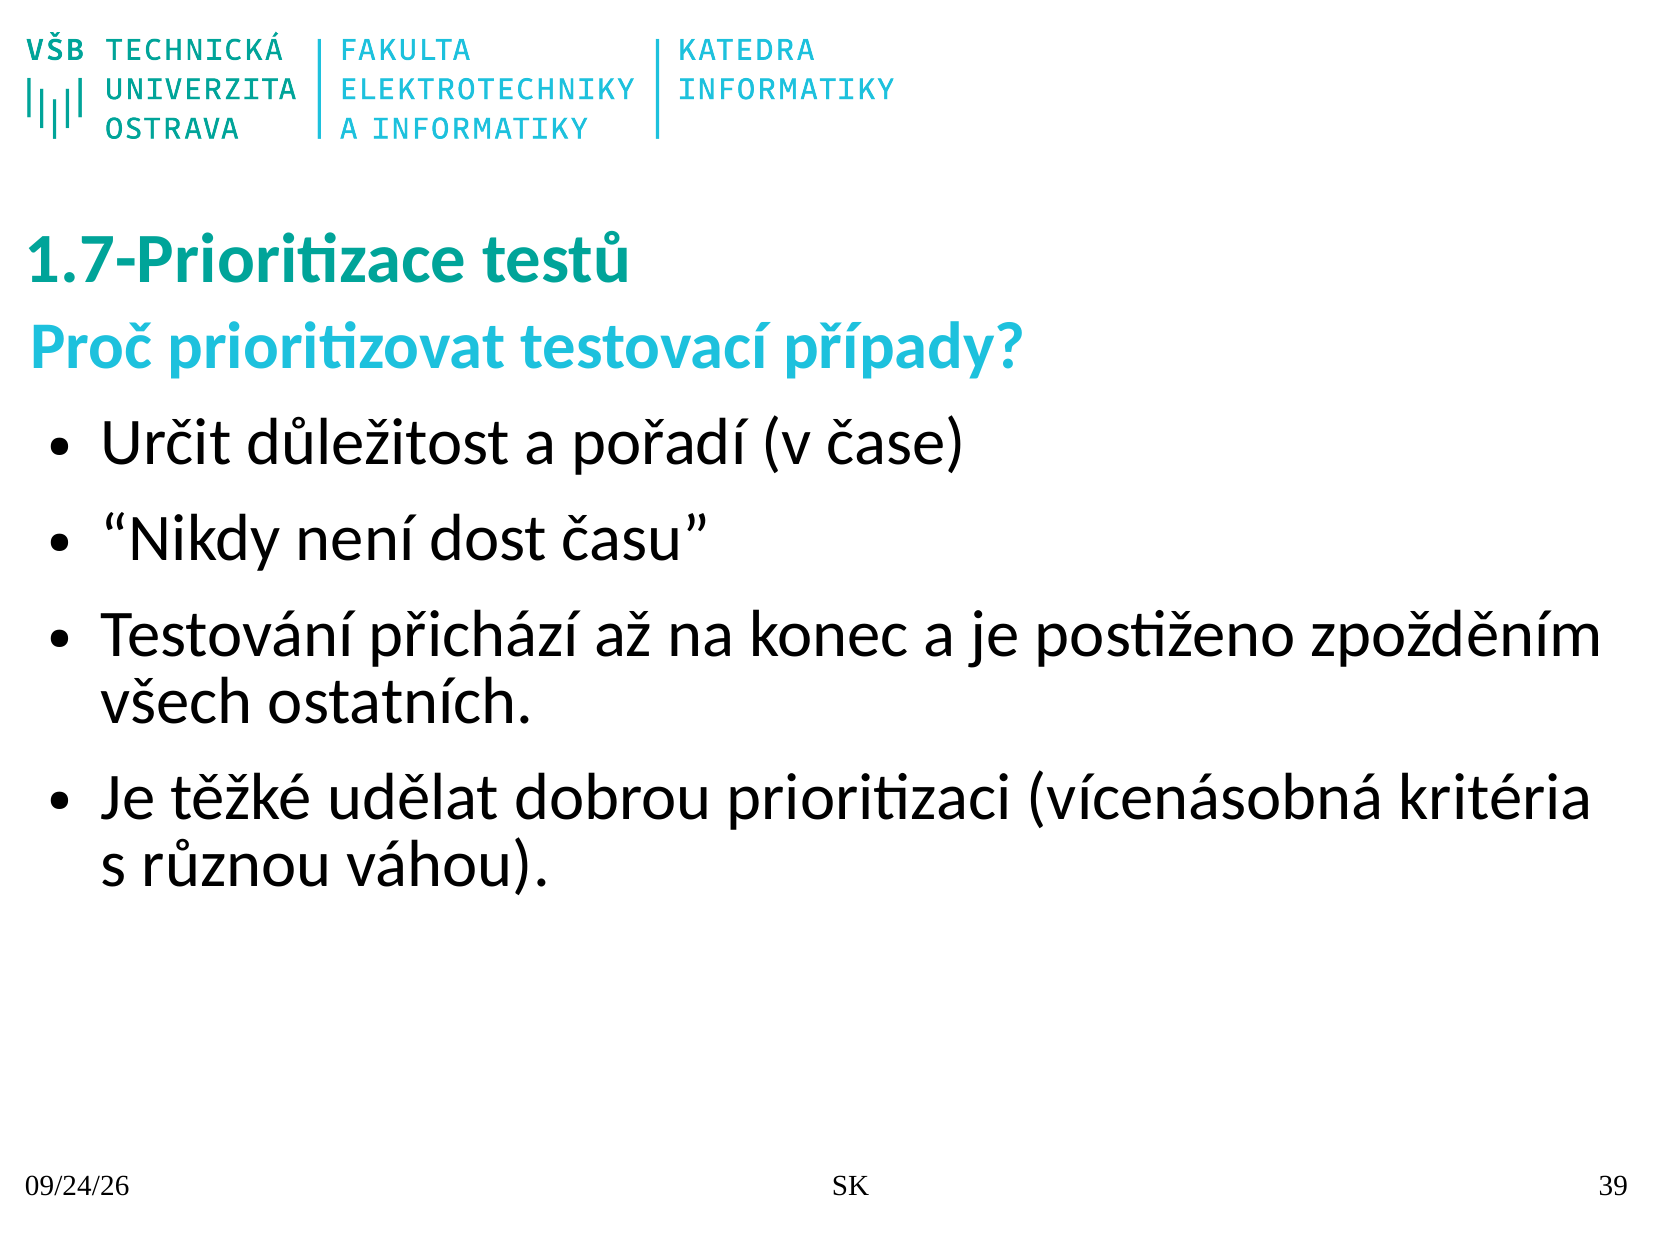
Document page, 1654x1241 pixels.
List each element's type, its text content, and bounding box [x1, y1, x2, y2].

title 1.7-Prioritizace testů [24, 169, 1629, 300]
picture [26, 31, 894, 139]
list Proč prioritizovat testovací případy? Určit důležitost a pořadí (v čase) “Nikdy není dost času” Testování přichází až na konec a je postiženo zpožděním všech ostatních. Je těžké udělat dobrou prioritizaci (vícenásobná kritéria s různou váhou). [30, 318, 1629, 1146]
